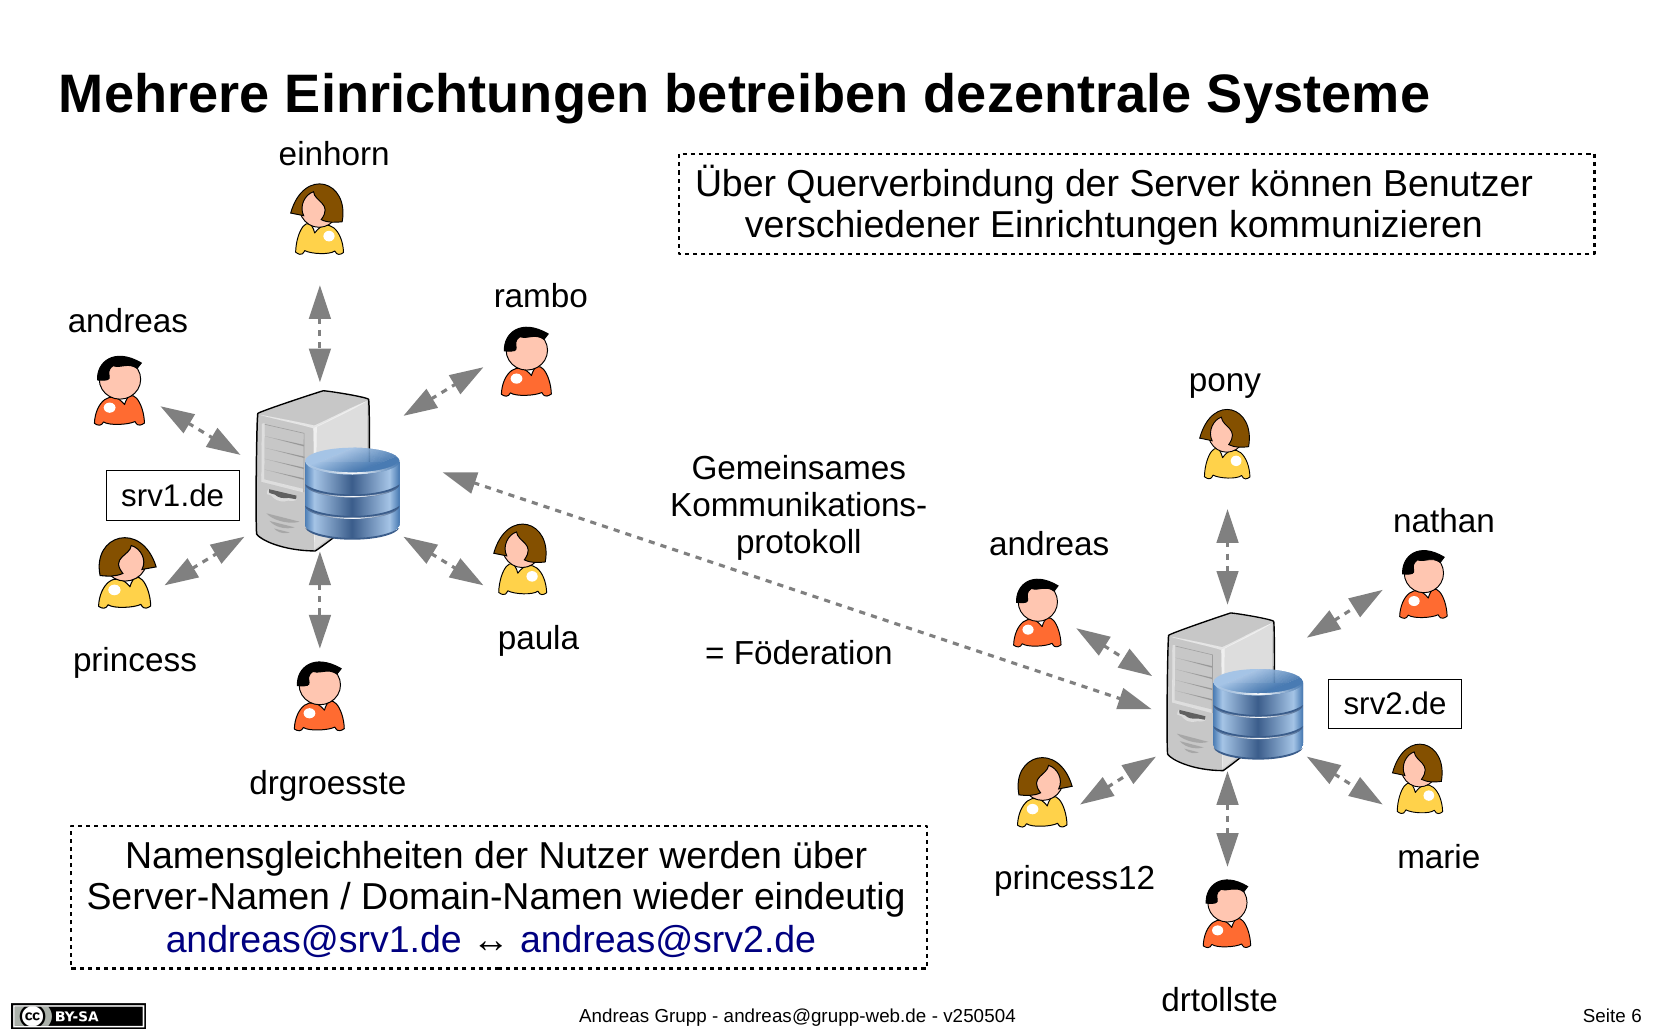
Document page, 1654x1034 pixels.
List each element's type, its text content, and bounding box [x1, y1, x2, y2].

text_box rambo [478, 270, 603, 323]
text_box princess [58, 633, 212, 686]
text_box drgroesste [234, 757, 422, 810]
text_box pony [1174, 354, 1277, 411]
text_box einhorn [263, 127, 405, 180]
text_box drtollste [1146, 973, 1293, 1030]
text_box princess12 [979, 852, 1170, 908]
picture [1000, 747, 1084, 852]
picture [484, 323, 568, 426]
picture [77, 347, 161, 455]
picture [11, 1003, 146, 1029]
text_box andreas [980, 518, 1125, 575]
text_box Gemeinsames Kommunikations- protokoll = Föderation [654, 440, 980, 680]
text_box andreas [53, 294, 203, 347]
picture [80, 527, 168, 633]
picture [277, 653, 361, 757]
picture [255, 390, 400, 552]
text_box Über Querverbindung der Server können Benutzer verschiedener Einrichtungen kommunizieren [679, 153, 1595, 255]
text_box nathan [1378, 494, 1510, 551]
title Mehrere Einrichtungen betreiben dezentrale Systeme [59, 24, 1625, 165]
text_box srv2.de [1328, 679, 1461, 729]
picture [483, 513, 563, 612]
text_box Namensgleichheiten der Nutzer werden über Server-Namen / Domain-Namen wieder eindeutig andreas@srv1.de ↔ andreas@srv2.de [70, 825, 928, 969]
picture [1187, 871, 1266, 973]
picture [1382, 734, 1459, 830]
text_box paula [483, 612, 595, 664]
picture [1166, 612, 1304, 772]
picture [1189, 411, 1266, 510]
picture [997, 575, 1077, 677]
picture [1383, 551, 1463, 648]
text_box marie [1382, 830, 1496, 887]
text_box srv1.de [106, 470, 239, 521]
picture [280, 180, 360, 286]
